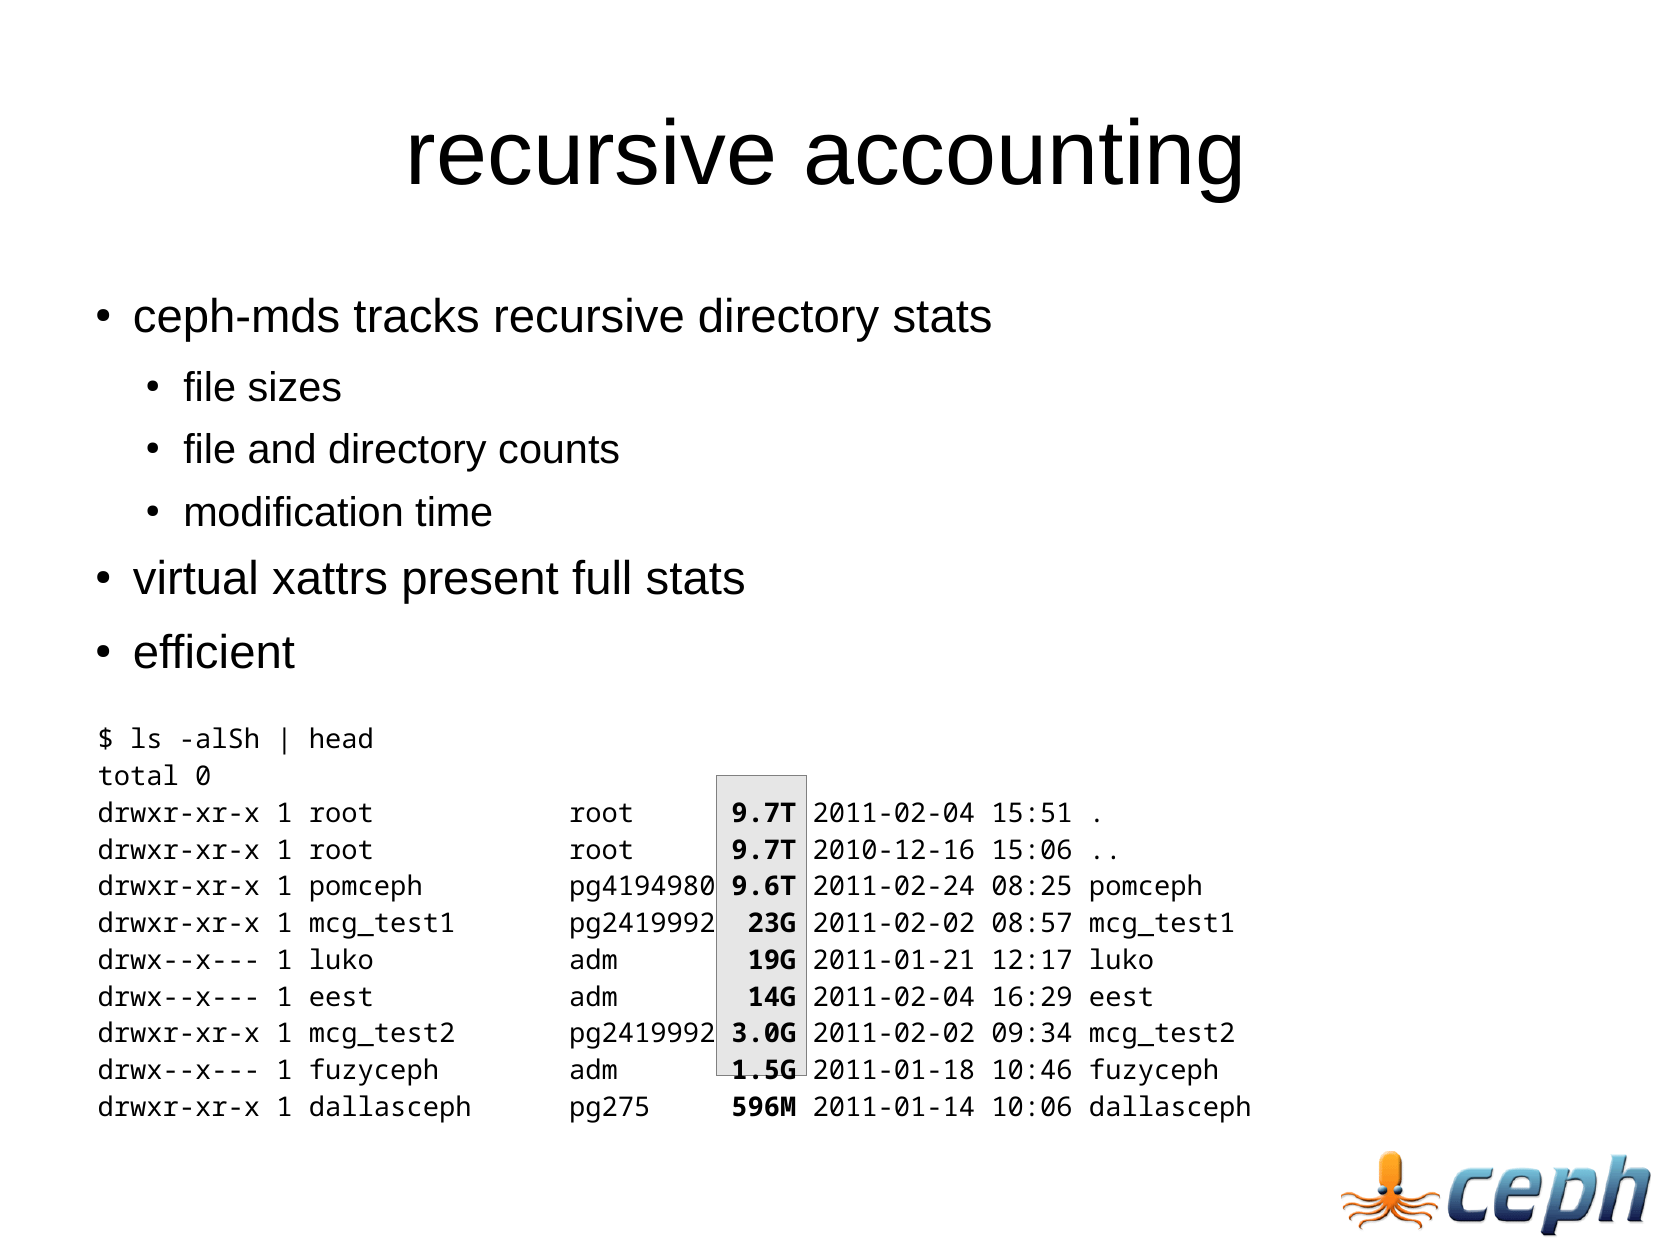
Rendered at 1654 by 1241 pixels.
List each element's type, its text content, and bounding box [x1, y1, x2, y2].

picture [1335, 1151, 1651, 1239]
list ceph-mds tracks recursive directory stats file sizes file and directory counts modification time virtual xattrs present full stats efficient [82, 290, 1571, 681]
title recursive accounting [82, 49, 1571, 257]
text_box $ ls -alSh | head total 0 drwxr-xr-x 1 root root 9.7T 2011-02-04 15:51 . drwxr-xr-x 1 root root 9.7T 2010-12-16 15:06 .. drwxr-xr-x 1 pomceph pg4194980 9.6T 2011-02-24 08:25 pomceph drwxr-xr-x 1 mcg_test1 pg2419992 23G 2011-02-02 08:57 mcg_test1 drwx--x--- 1 luko adm 19G 2011-01-21 12:17 luko drwx--x--- 1 eest adm 14G 2011-02-04 16:29 eest drwxr-xr-x 1 mcg_test2 pg2419992 3.0G 2011-02-02 09:34 mcg_test2 drwx--x--- 1 fuzyceph adm 1.5G 2011-01-18 10:46 fuzyceph drwxr-xr-x 1 dallasceph pg275 596M 2011-01-14 10:06 dallasceph [82, 712, 1571, 1113]
